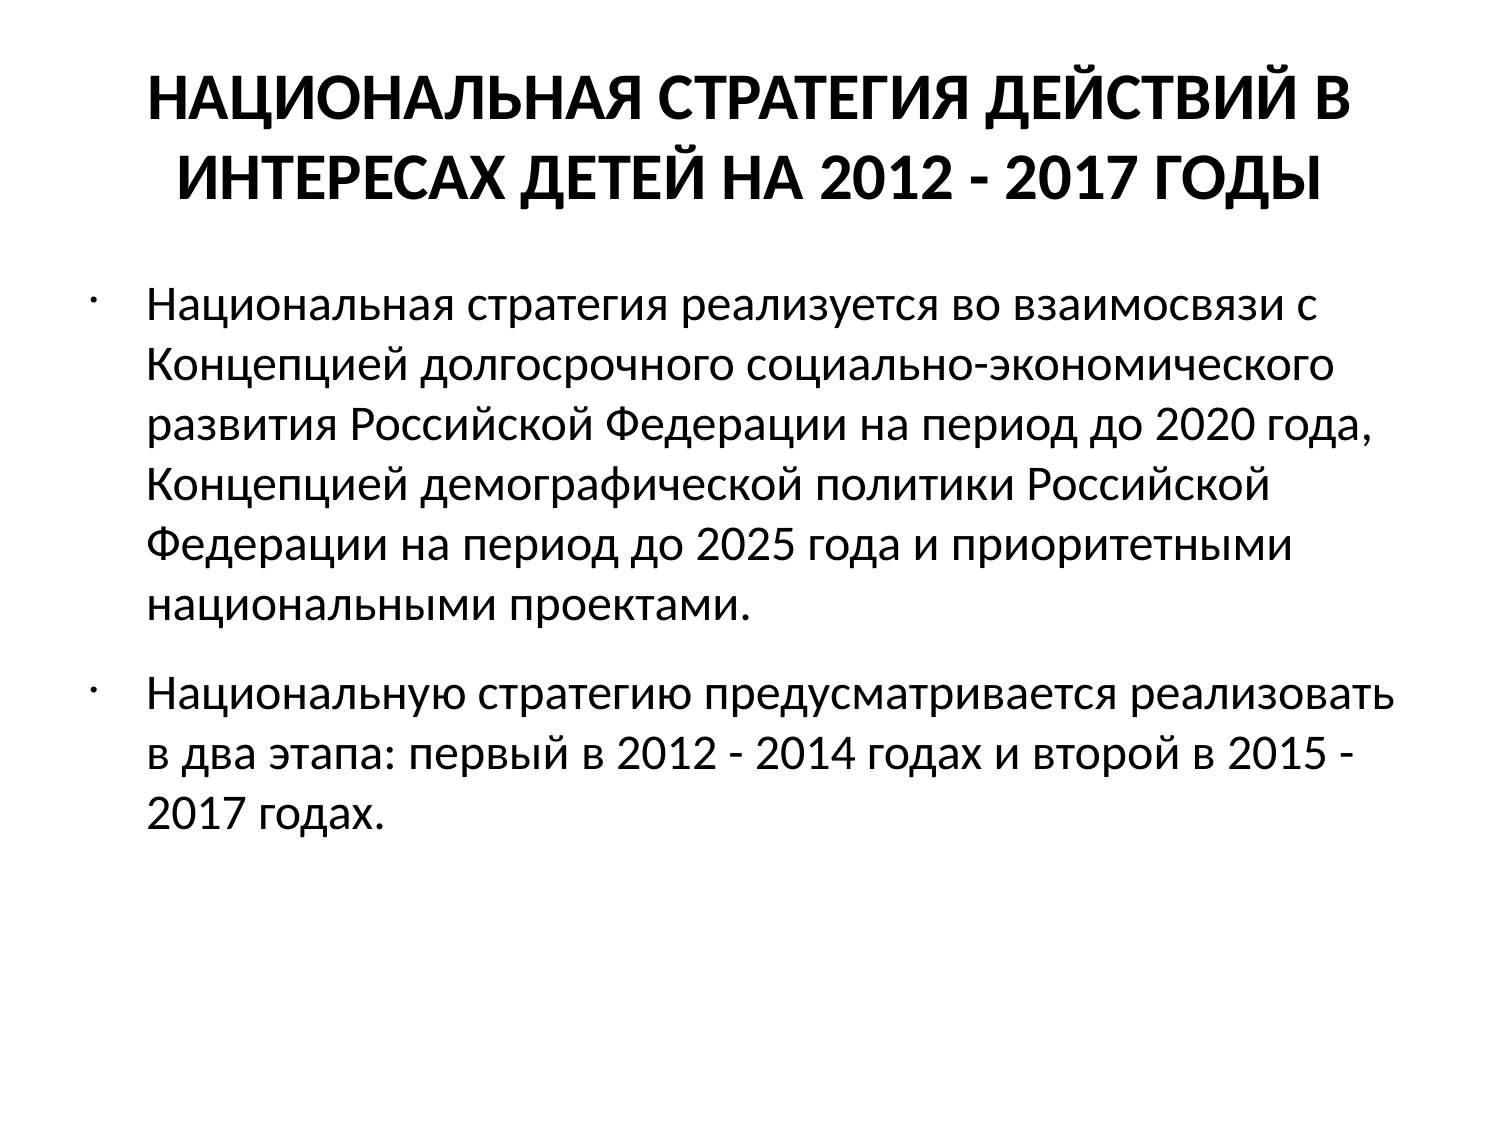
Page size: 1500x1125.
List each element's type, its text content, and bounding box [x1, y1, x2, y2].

list Национальная стратегия реализуется во взаимосвязи с Концепцией долгосрочного социально-экономического развития Российской Федерации на период до 2020 года, Концепцией демографической политики Российской Федерации на период до 2025 года и приоритетными национальными проектами. Национальную стратегию предусматривается реализовать в два этапа: первый в 2012 - 2014 годах и второй в 2015 - 2017 годах. [75, 262, 1425, 1005]
title НАЦИОНАЛЬНАЯ СТРАТЕГИЯ ДЕЙСТВИЙ В ИНТЕРЕСАХ ДЕТЕЙ НА 2012 - 2017 ГОДЫ [75, 45, 1425, 233]
